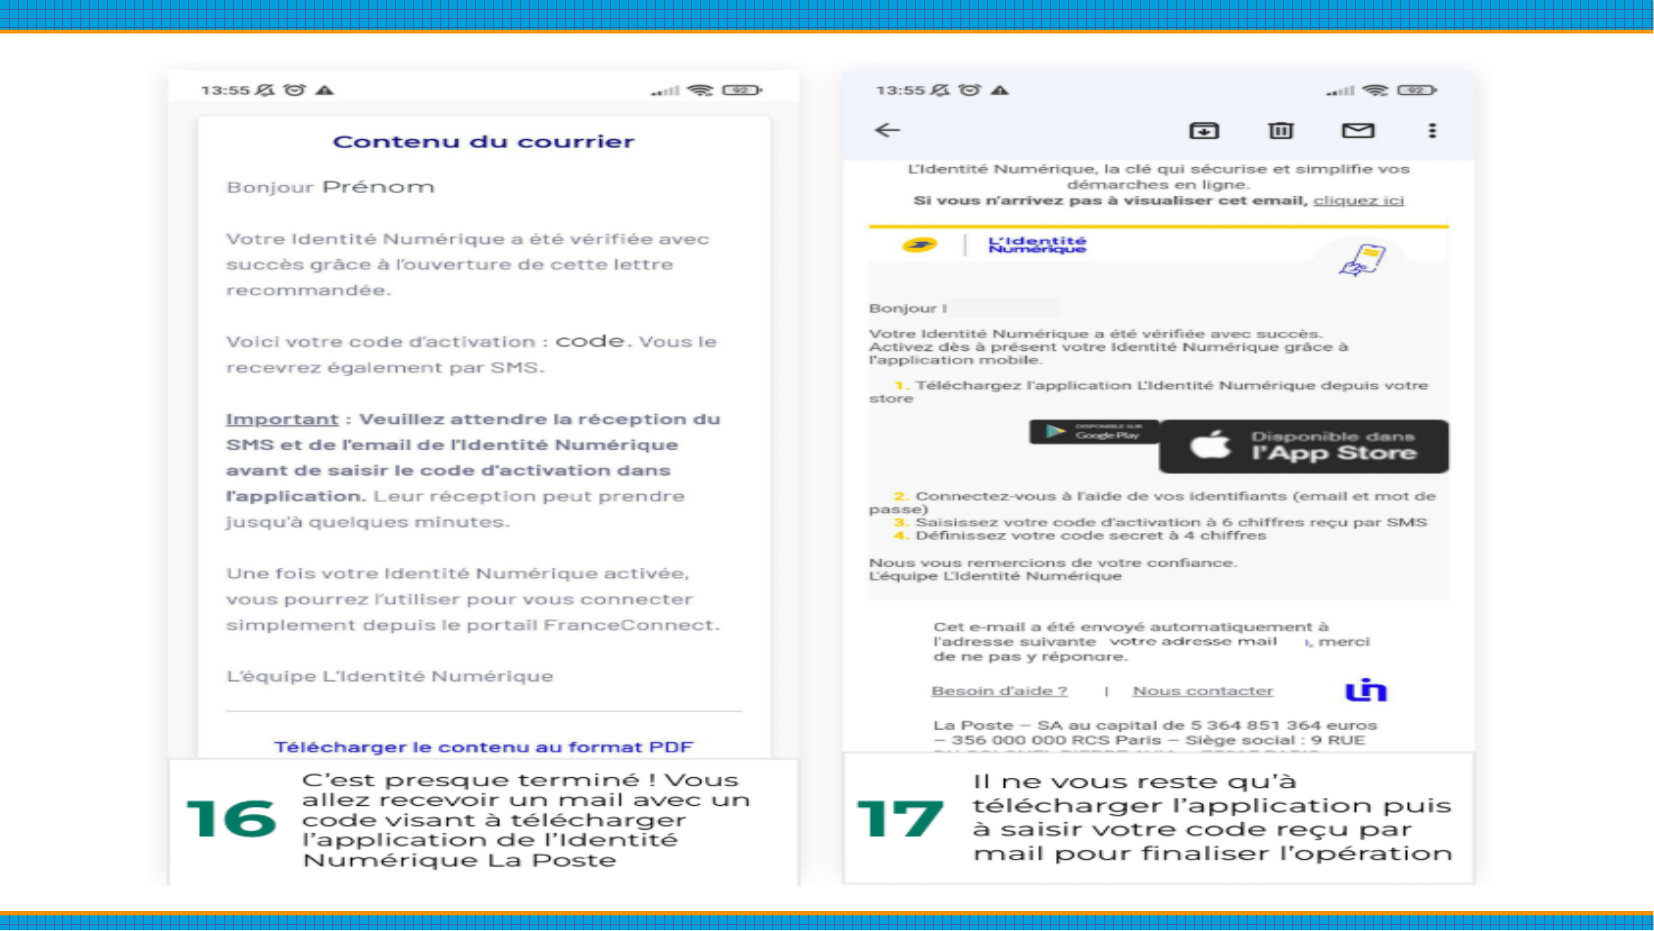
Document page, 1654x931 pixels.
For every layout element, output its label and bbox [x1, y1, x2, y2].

picture [147, 58, 1506, 886]
